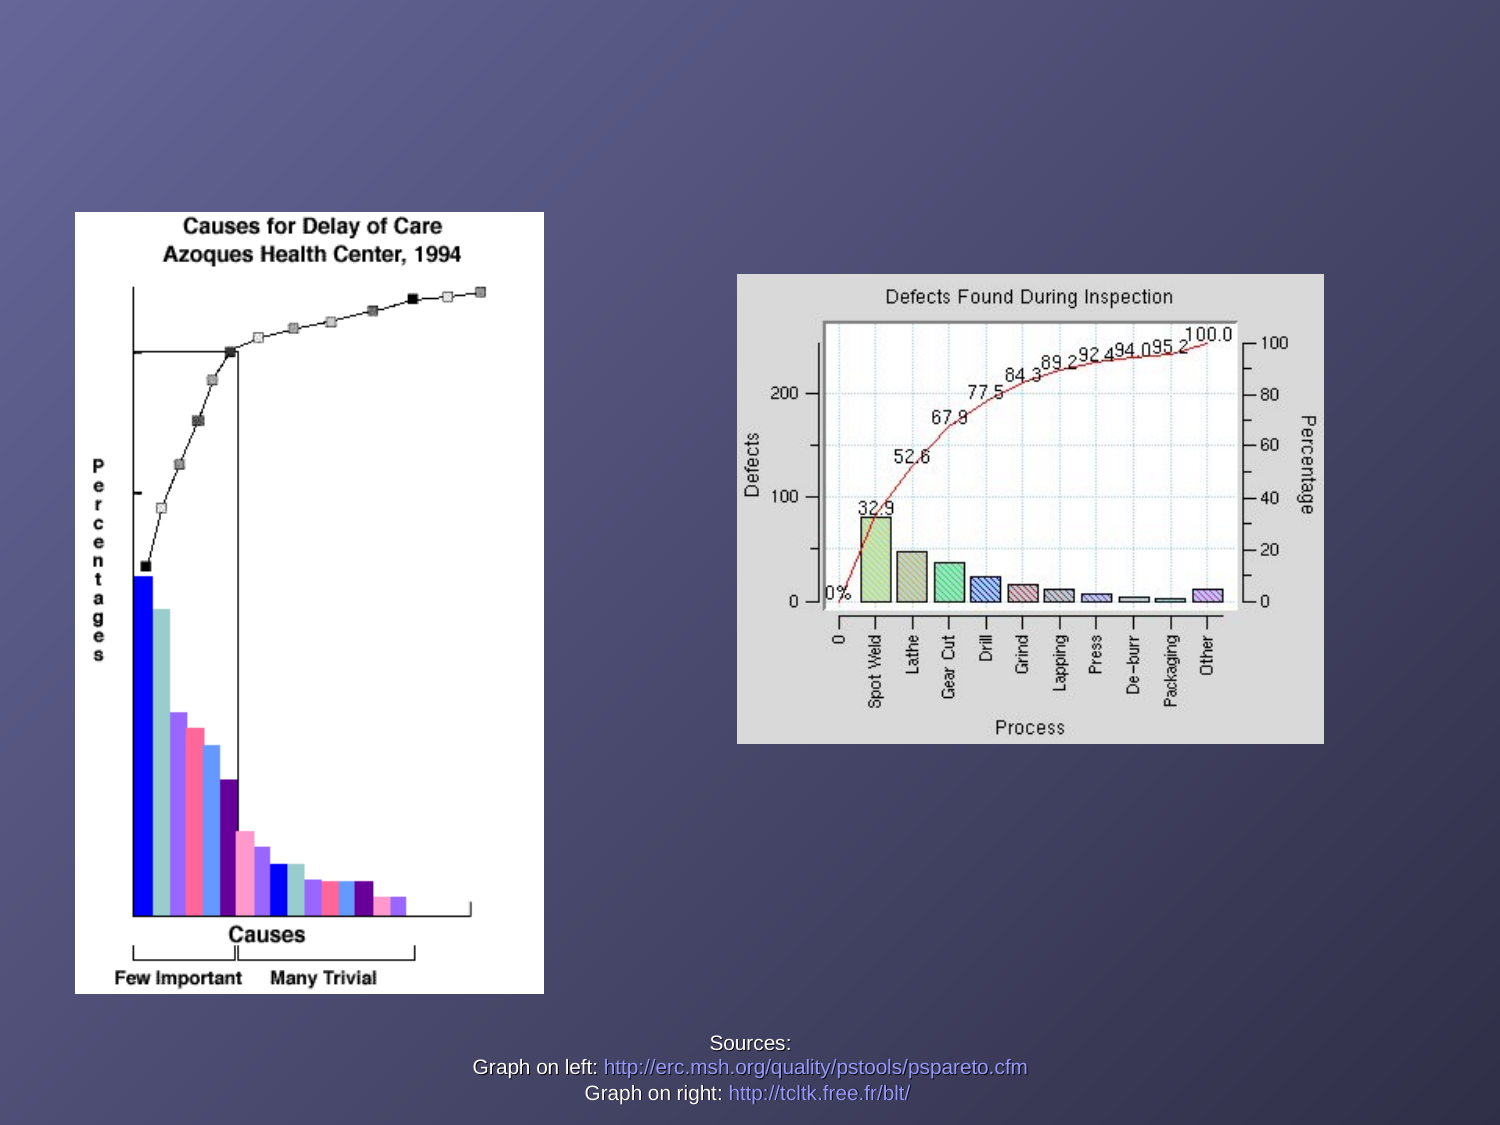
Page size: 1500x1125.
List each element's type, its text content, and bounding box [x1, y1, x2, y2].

text_box Sources: Graph on left: http://erc.msh.org/quality/pstools/pspareto.cfm Graph on right: http://tcltk.free.fr/blt/ [237, 1021, 1276, 1112]
picture [75, 212, 544, 994]
picture [737, 274, 1324, 744]
